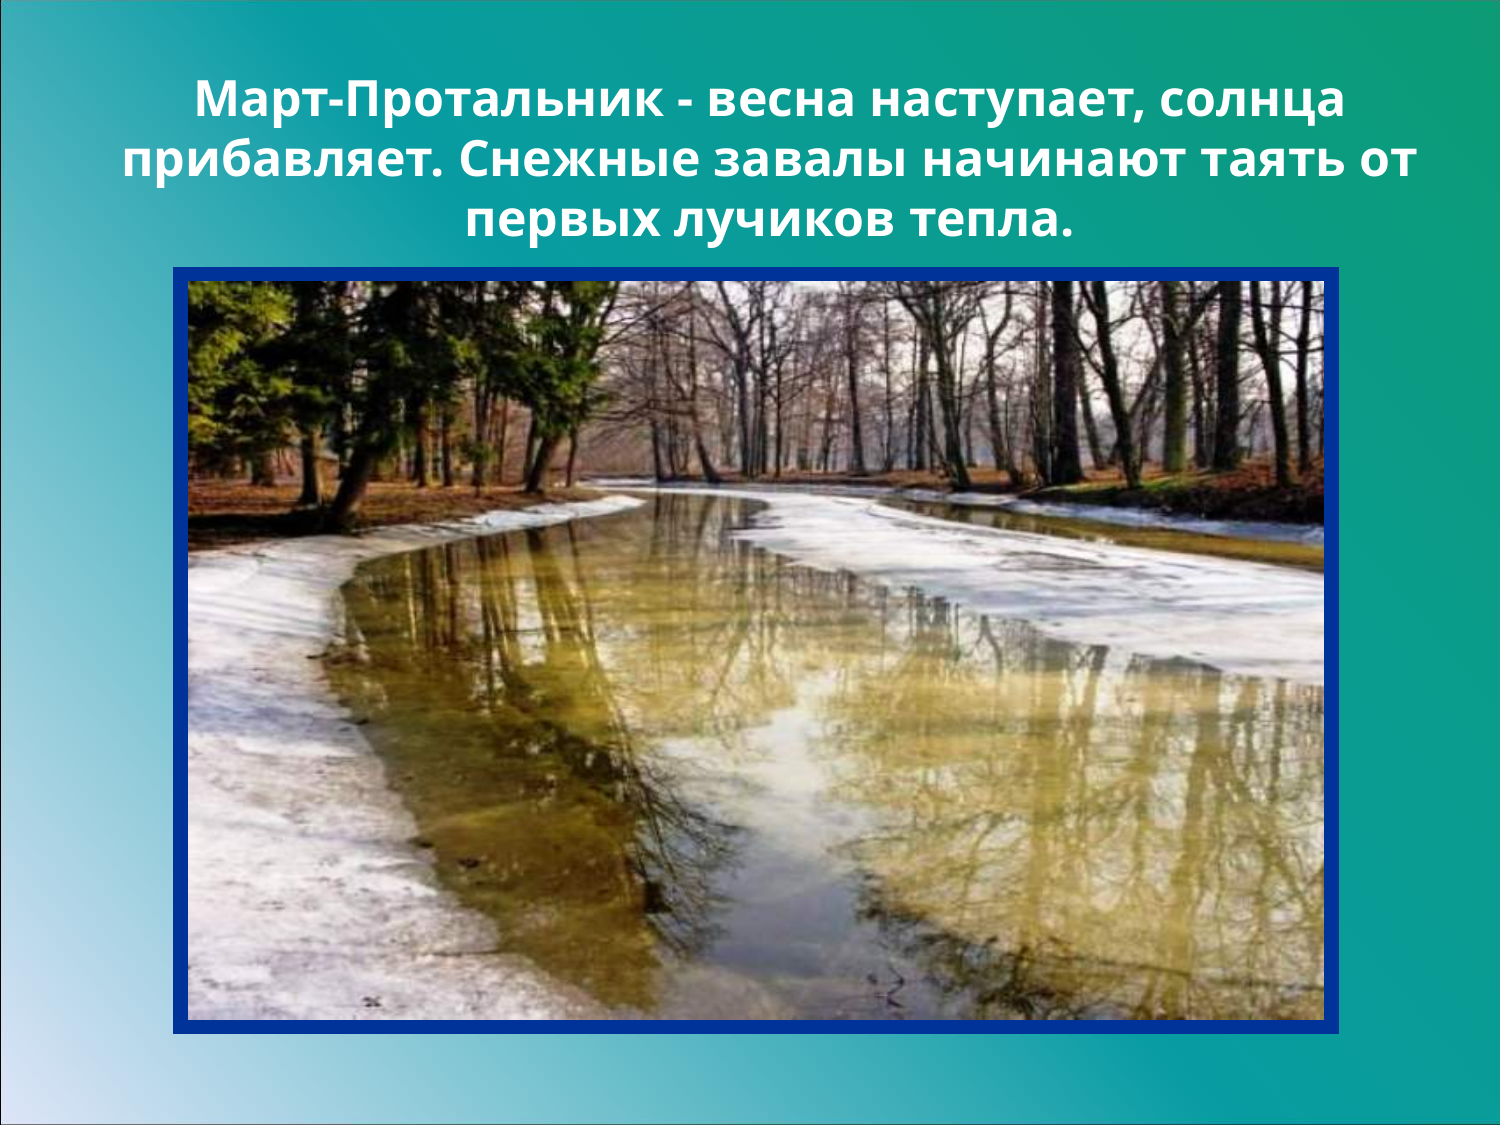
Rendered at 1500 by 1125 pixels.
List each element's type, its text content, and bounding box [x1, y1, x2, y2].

title Март-Протальник - весна наступает, солнца прибавляет. Снежные завалы начинают таять от первых лучиков тепла. [75, 35, 1465, 247]
picture [187, 281, 1325, 1020]
